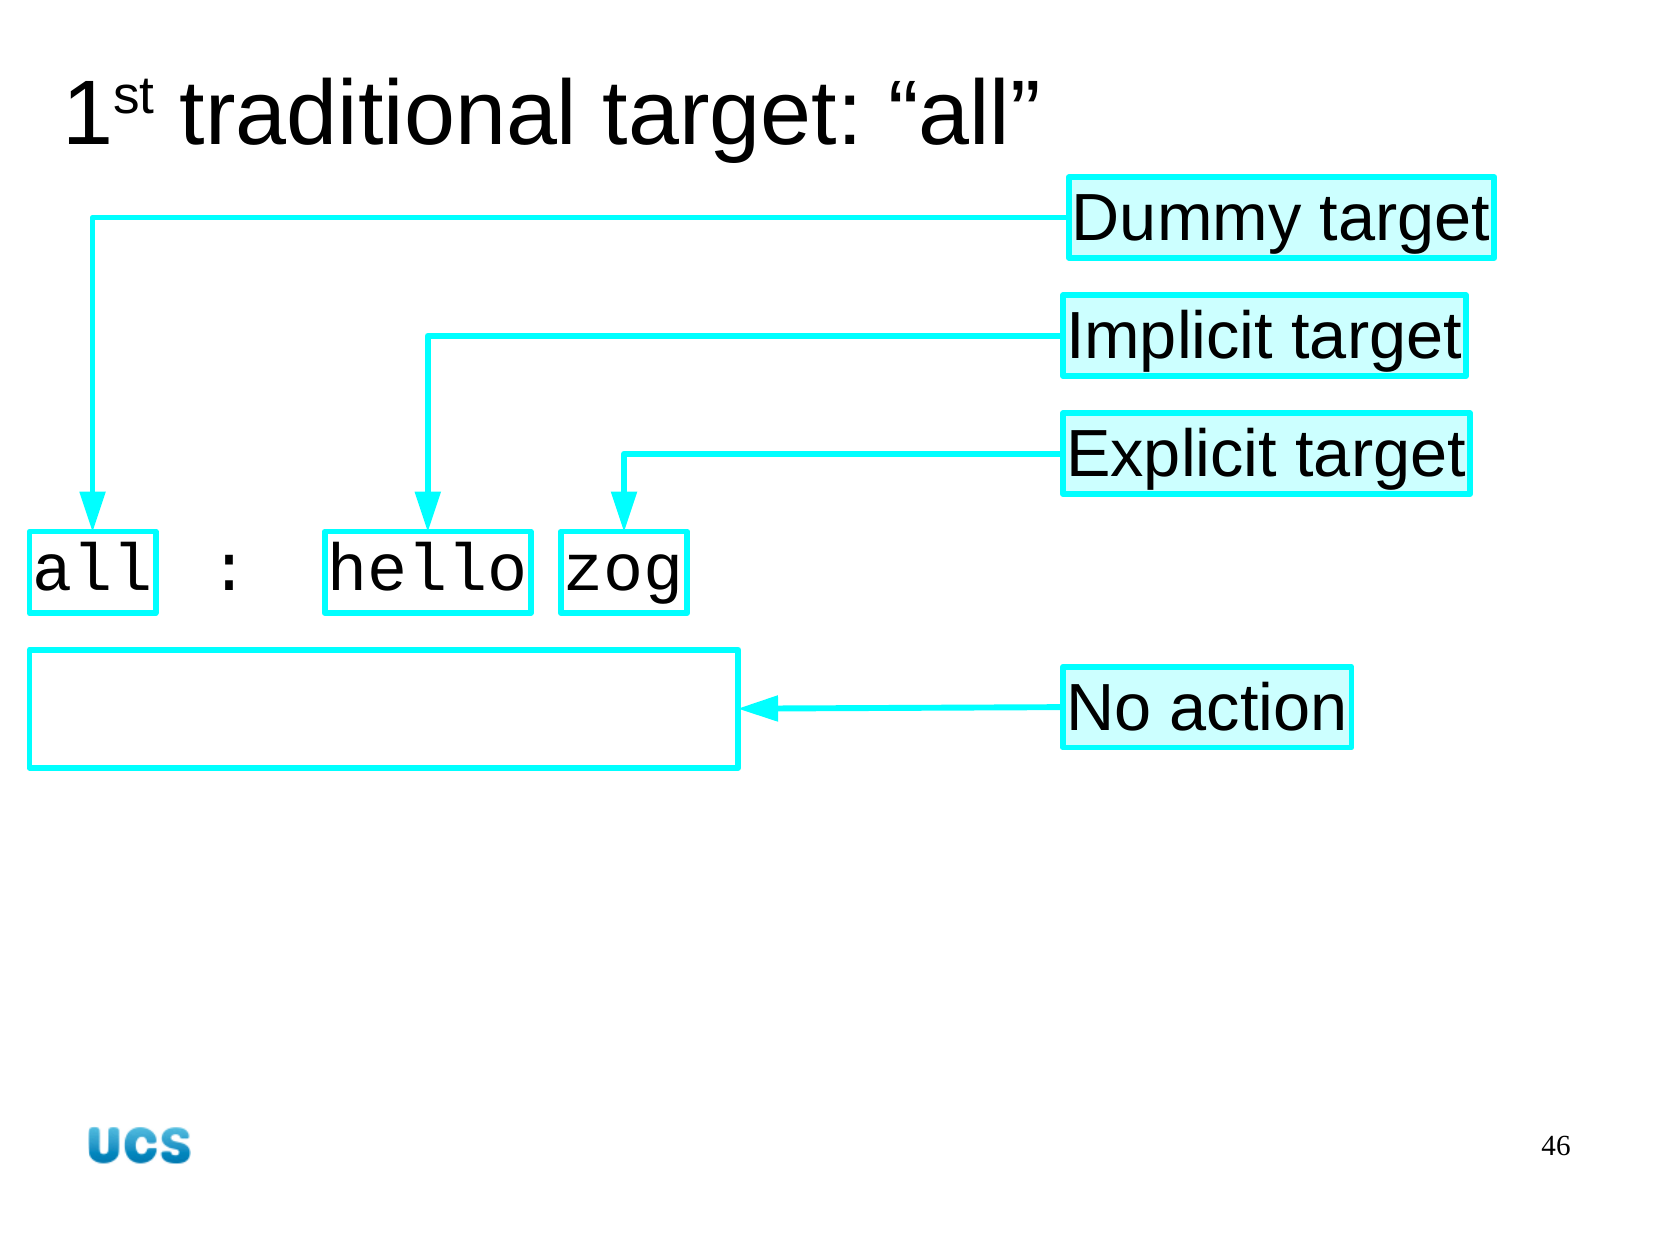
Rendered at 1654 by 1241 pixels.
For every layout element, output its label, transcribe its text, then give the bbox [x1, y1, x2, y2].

text_box Dummy target [1068, 177, 1495, 258]
text_box : [206, 531, 253, 613]
text_box Implicit target [1062, 295, 1467, 377]
text_box zog [561, 531, 688, 613]
text_box No action [1062, 666, 1352, 748]
text_box all [29, 531, 156, 613]
picture [88, 1126, 191, 1165]
text_box 1st traditional target: “all” [59, 59, 1046, 172]
text_box Explicit target [1062, 413, 1471, 495]
text_box hello [324, 531, 531, 613]
